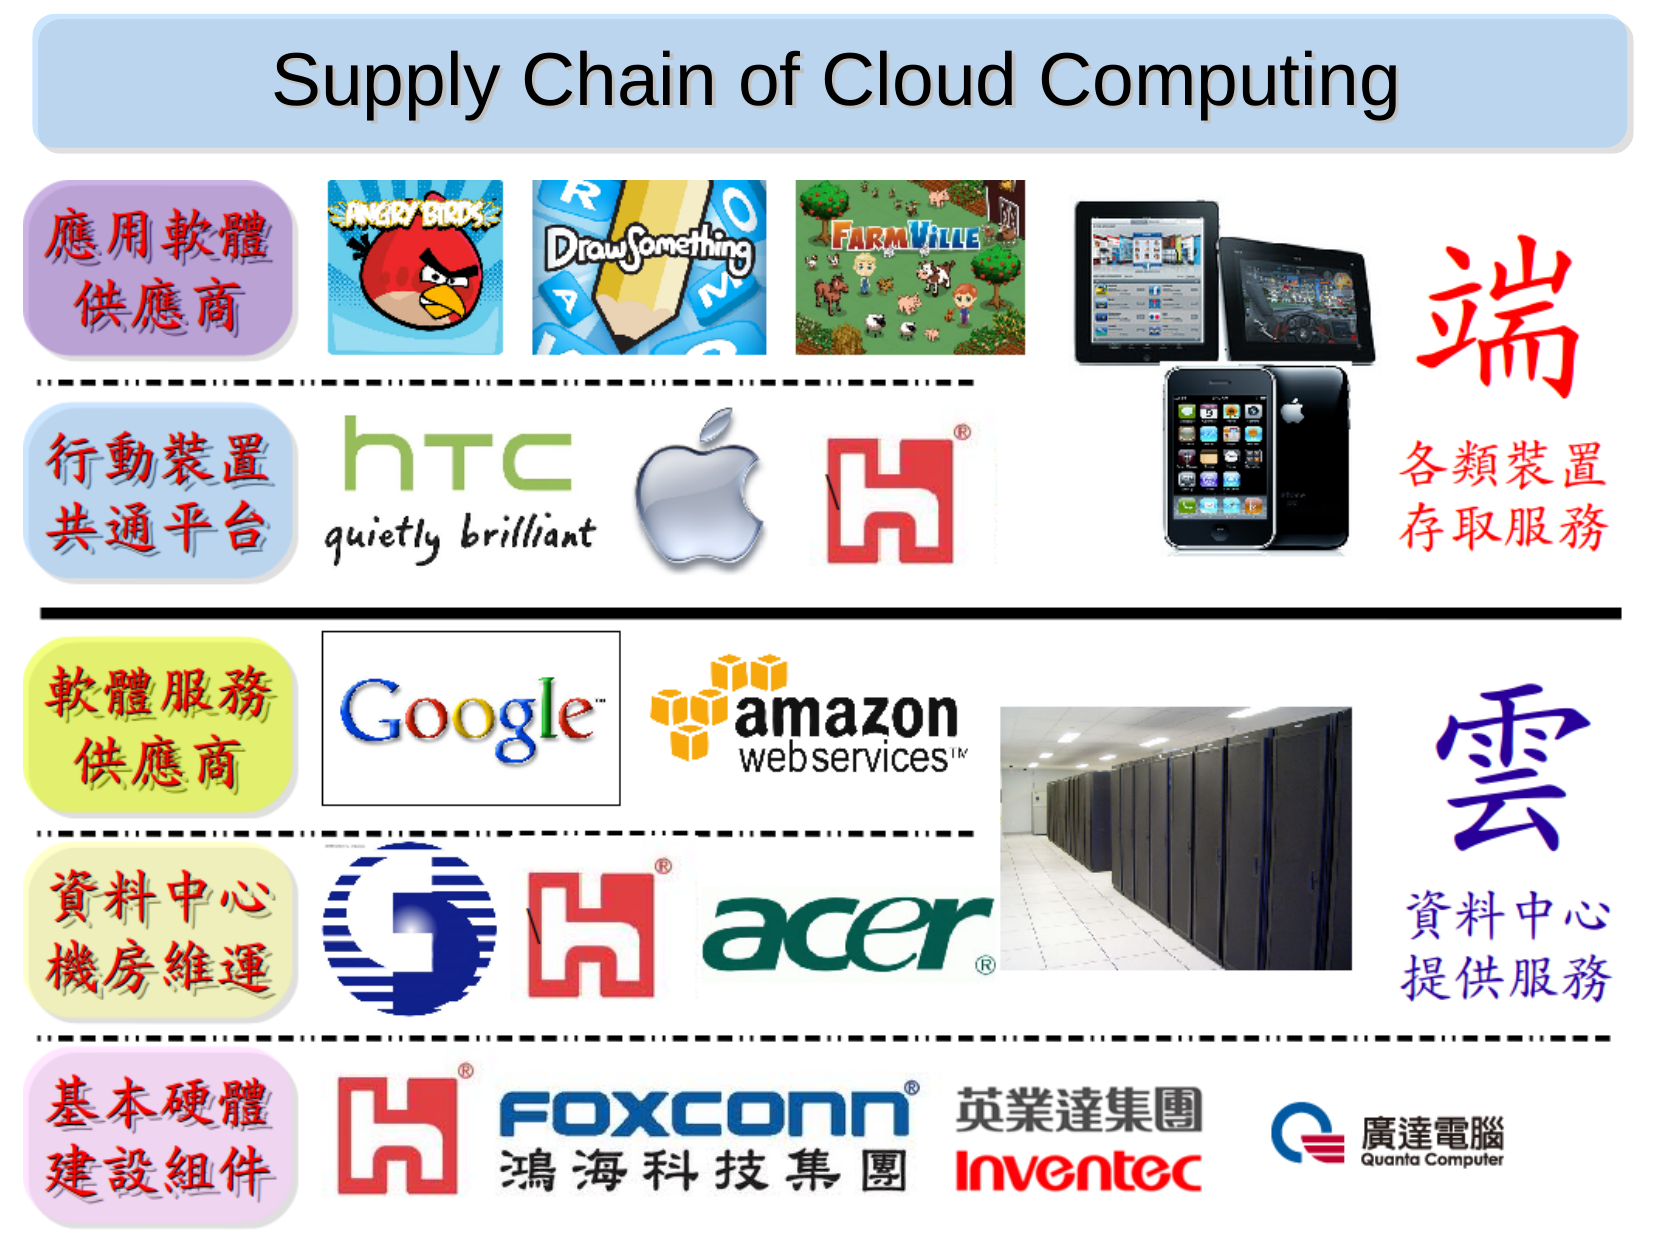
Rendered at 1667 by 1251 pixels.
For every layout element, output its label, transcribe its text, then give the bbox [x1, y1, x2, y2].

title Supply Chain of Cloud Computing [6, 2, 1667, 158]
picture [23, 180, 1659, 1231]
